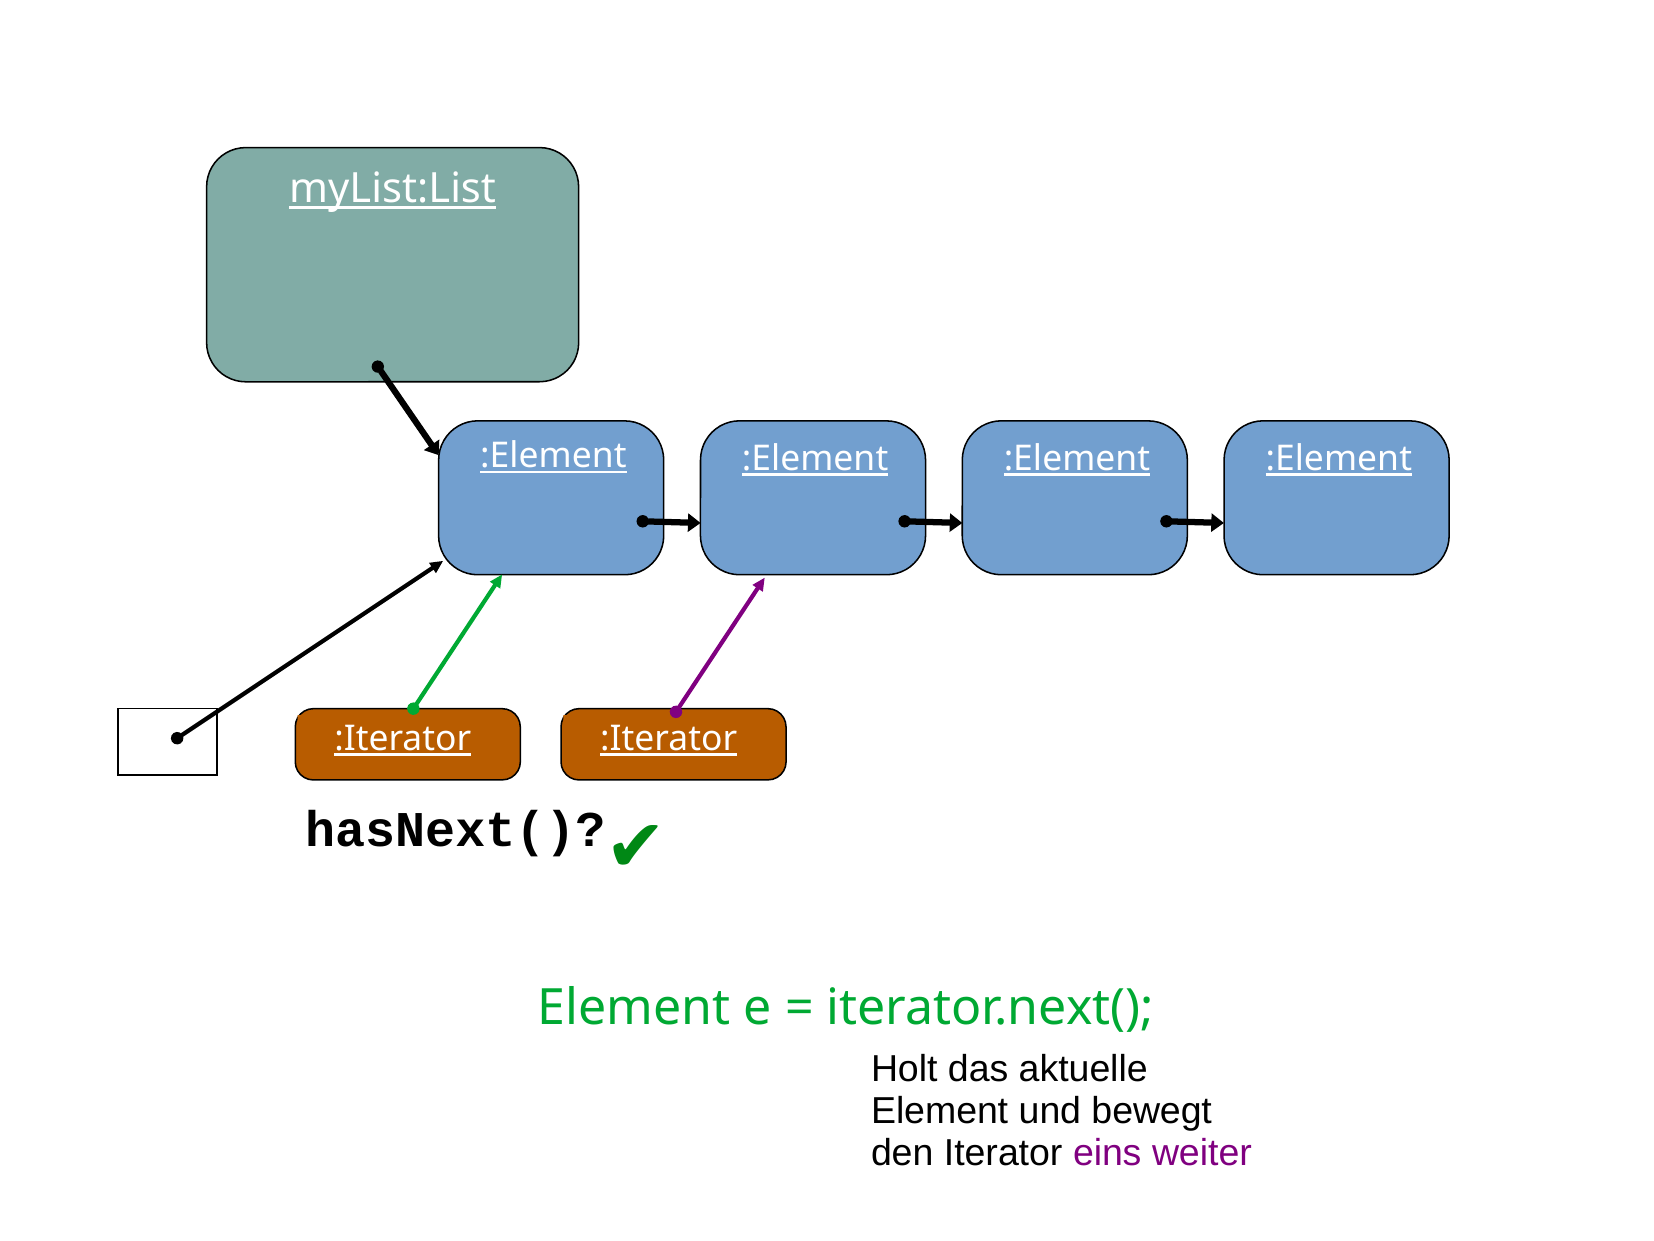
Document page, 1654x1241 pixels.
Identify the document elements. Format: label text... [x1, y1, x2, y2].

text_box [1234, 420, 1440, 434]
text_box [565, 708, 670, 715]
text_box :Element [709, 434, 921, 499]
text_box :Element [971, 434, 1183, 499]
text_box [299, 708, 410, 715]
text_box [438, 435, 664, 575]
text_box [972, 420, 1178, 434]
text_box :Element [1233, 434, 1445, 499]
text_box :Iterator [297, 715, 509, 745]
text_box ✔ [590, 786, 682, 886]
text_box Holt das aktuelle Element und bewegt den Iterator eins weiter [856, 1040, 1270, 1182]
text_box [450, 420, 652, 432]
text_box [216, 147, 569, 161]
text_box [561, 708, 787, 780]
text_box [700, 435, 926, 575]
text_box [295, 708, 521, 780]
text_box [1224, 435, 1450, 575]
text_box Element e = iterator.next(); [531, 974, 1515, 1060]
text_box myList:List [206, 161, 579, 233]
text_box :Iterator [563, 715, 775, 745]
text_box :Element [447, 432, 660, 497]
text_box [206, 233, 579, 382]
text_box [710, 420, 916, 434]
text_box hasNext()? [290, 797, 590, 869]
text_box [962, 435, 1188, 575]
